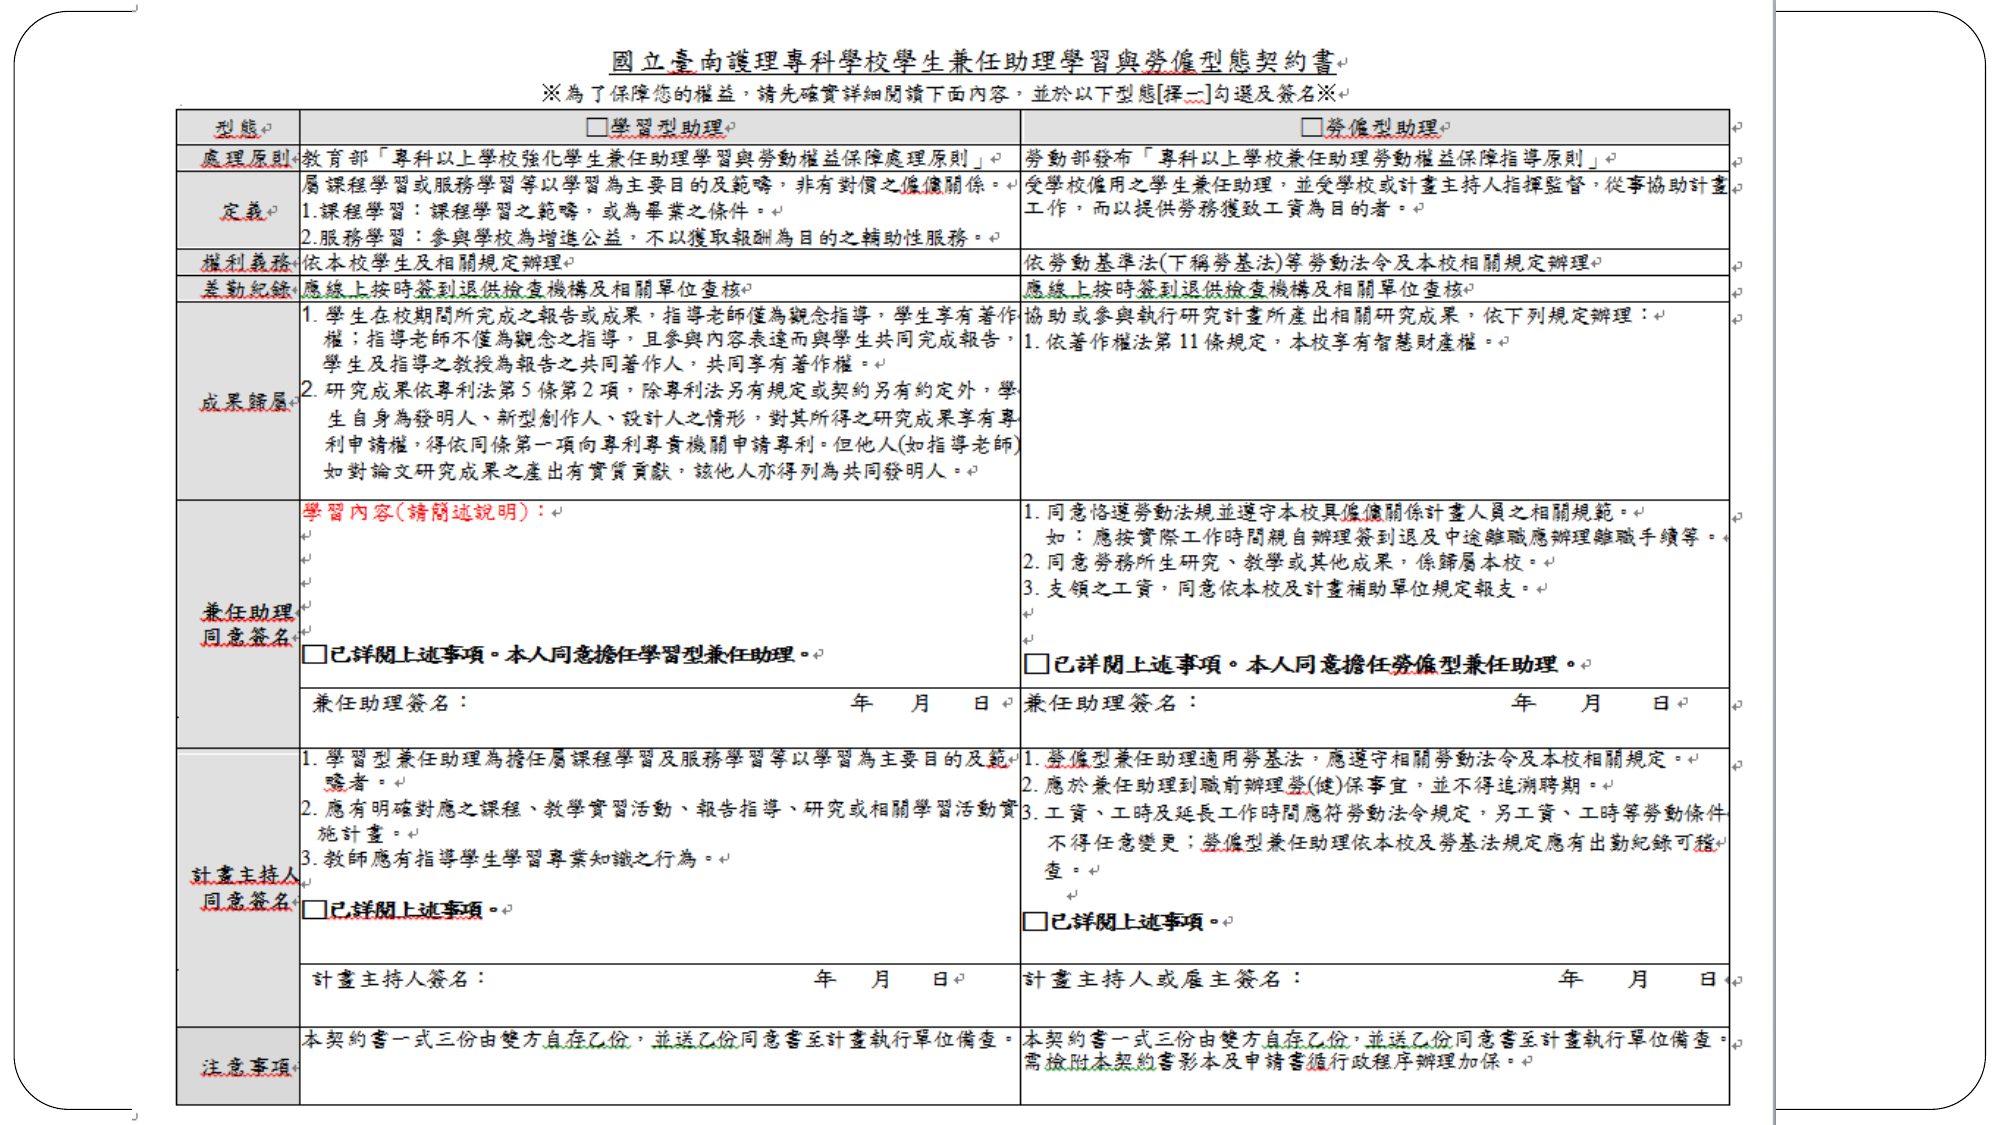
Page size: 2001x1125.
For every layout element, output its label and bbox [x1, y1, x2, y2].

picture [132, 0, 1776, 1125]
